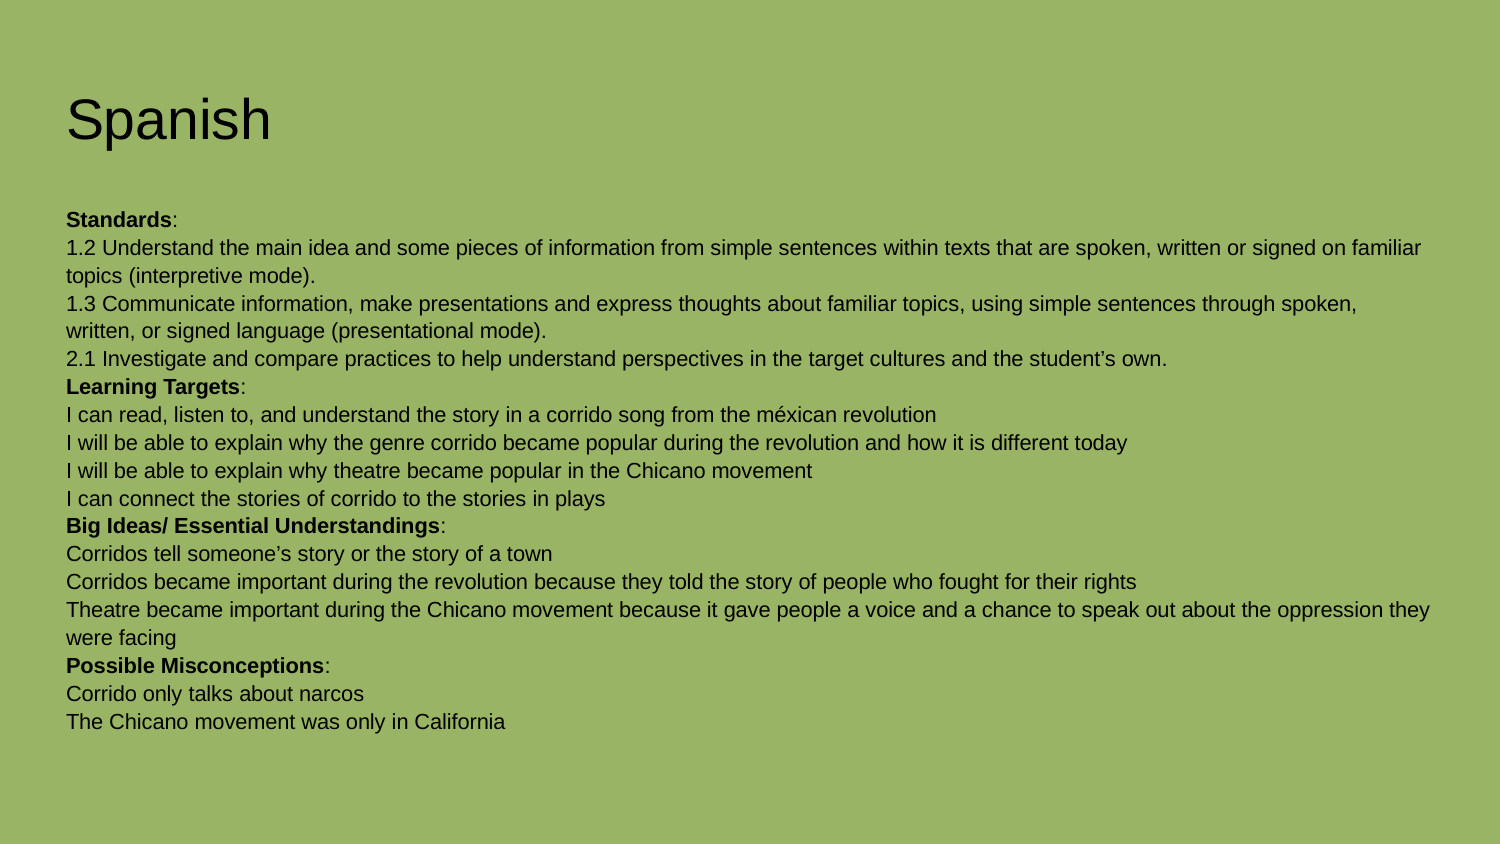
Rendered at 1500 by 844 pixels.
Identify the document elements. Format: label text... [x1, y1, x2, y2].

list Standards: 1.2 Understand the main idea and some pieces of information from simple sentences within texts that are spoken, written or signed on familiar topics (interpretive mode). 1.3 Communicate information, make presentations and express thoughts about familiar topics, using simple sentences through spoken, written, or signed language (presentational mode). 2.1 Investigate and compare practices to help understand perspectives in the target cultures and the student’s own. Learning Targets: I can read, listen to, and understand the story in a corrido song from the méxican revolution I will be able to explain why the genre corrido became popular during the revolution and how it is different today I will be able to explain why theatre became popular in the Chicano movement I can connect the stories of corrido to the stories in plays Big Ideas/ Essential Understandings: Corridos tell someone’s story or the story of a town Corridos became important during the revolution because they told the story of people who fought for their rights Theatre became important during the Chicano movement because it gave people a voice and a chance to speak out about the oppression they were facing Possible Misconceptions: Corrido only talks about narcos The Chicano movement was only in California [51, 189, 1449, 750]
title Spanish [51, 72, 1449, 167]
